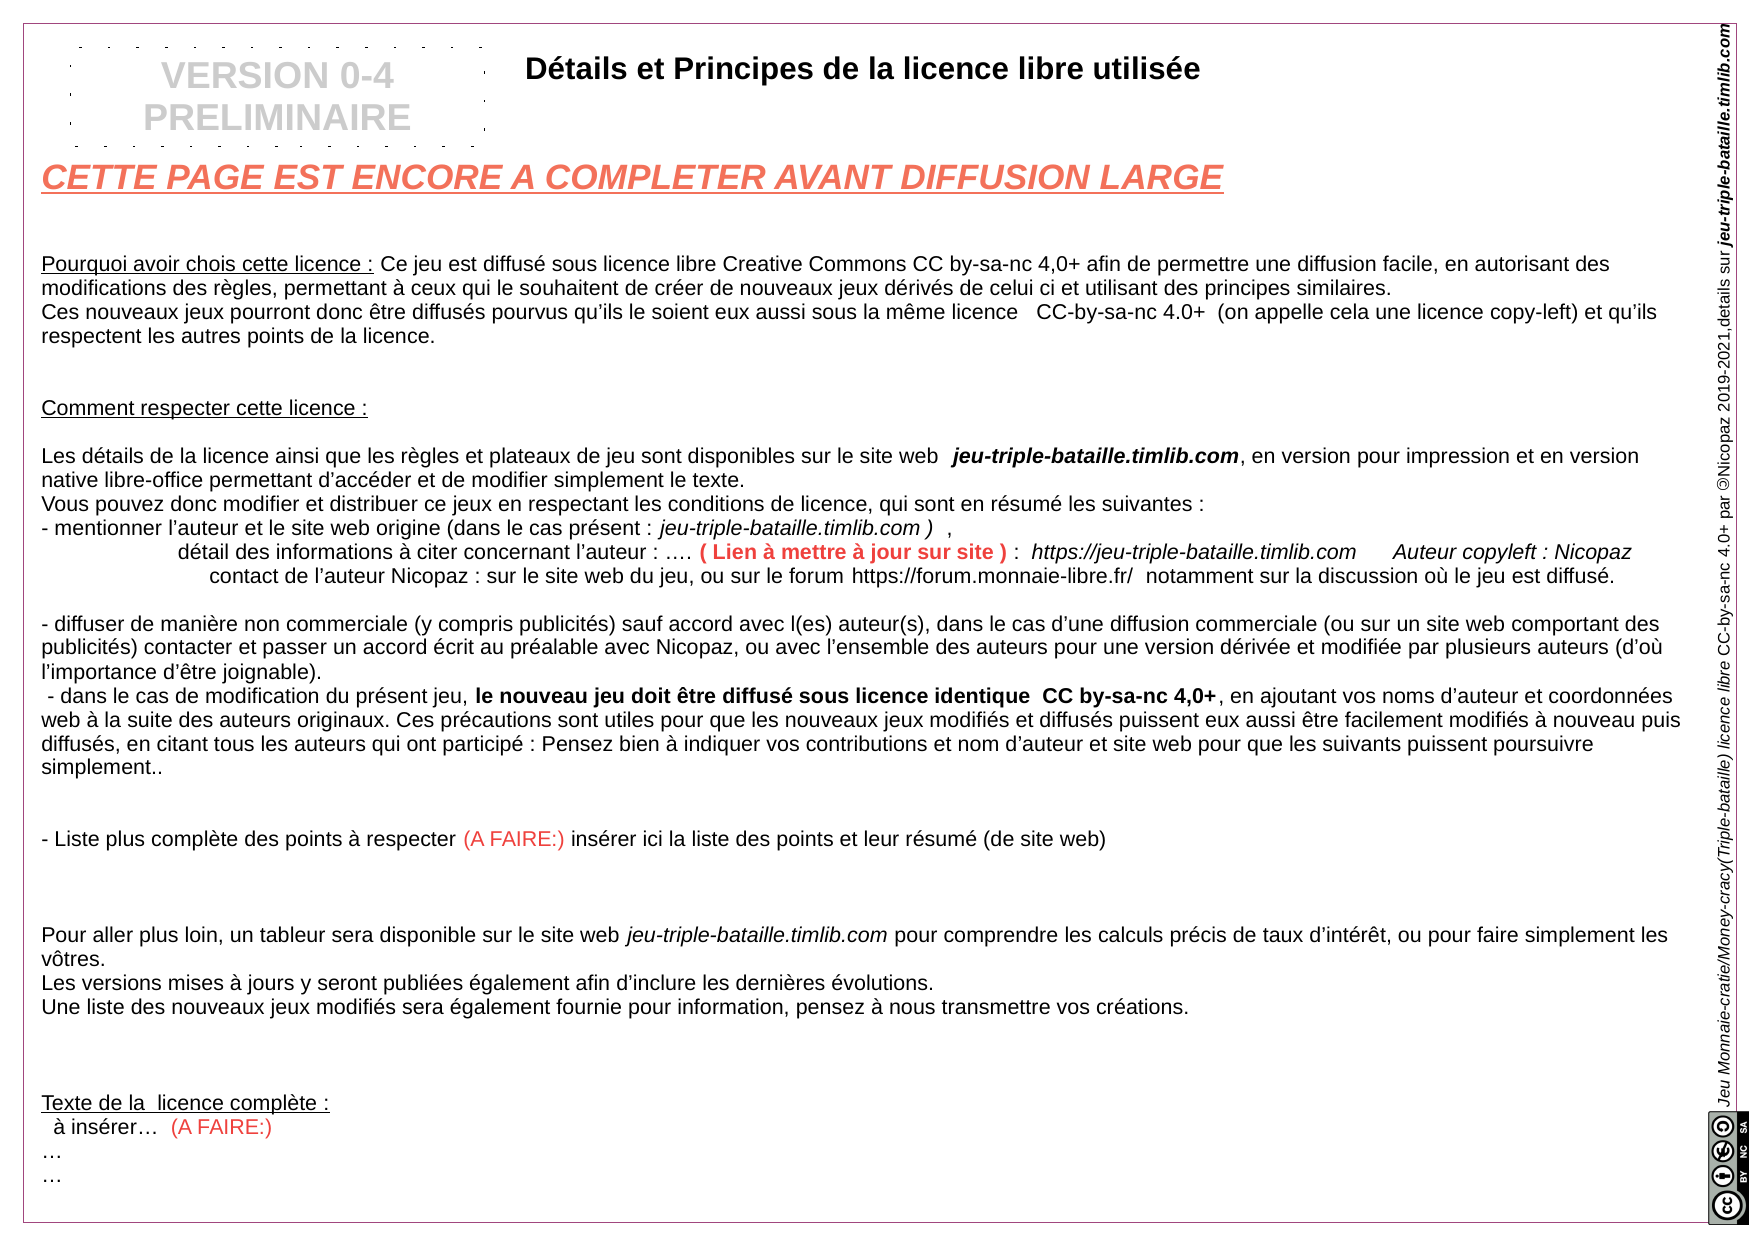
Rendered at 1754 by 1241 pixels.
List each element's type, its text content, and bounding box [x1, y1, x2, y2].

picture [1709, 1112, 1749, 1225]
text_box VERSION 0-4 PRELIMINAIRE [70, 47, 485, 147]
title [1695, 23, 1701, 231]
text_box Détails et Principes de la licence libre utilisée CETTE PAGE EST ENCORE A COMPLETER AVANT DIFFUSION LARGE Pourquoi avoir chois cette licence : Ce jeu est diffusé sous licence libre Creative Commons CC by-sa-nc 4,0+ afin de permettre une diffusion facile, en autorisant des modifications des règles, permettant à ceux qui le souhaitent de créer de nouveaux jeux dérivés de celui ci et utilisant des principes similaires. Ces nouveaux jeux pourront donc être diffusés pourvus qu’ils le soient eux aussi sous la même licence CC-by-sa-nc 4.0+ (on appelle cela une licence copy-left) et qu’ils respectent les autres points de la licence. Comment respecter cette licence : Les détails de la licence ainsi que les règles et plateaux de jeu sont disponibles sur le site web jeu-triple-bataille.timlib.com, en version pour impression et en version native libre-office permettant d’accéder et de modifier simplement le texte. Vous pouvez donc modifier et distribuer ce jeux en respectant les conditions de licence, qui sont en résumé les suivantes : - mentionner l’auteur et le site web origine (dans le cas présent : jeu-triple-bataille.timlib.com ) , détail des informations à citer concernant l’auteur : …. ( Lien à mettre à jour sur site ) : https://jeu-triple-bataille.timlib.com Auteur copyleft : Nicopaz contact de l’auteur Nicopaz : sur le site web du jeu, ou sur le forum https://forum.monnaie-libre.fr/ notamment sur la discussion où le jeu est diffusé. - diffuser de manière non commerciale (y compris publicités) sauf accord avec l(es) auteur(s), dans le cas d’une diffusion commerciale (ou sur un site web comportant des publicités) contacter et passer un accord écrit au préalable avec Nicopaz, ou avec l’ensemble des auteurs pour une version dérivée et modifiée par plusieurs auteurs (d’où l’importance d’être joignable). - dans le cas de modification du présent jeu, le nouveau jeu doit être diffusé sous licence identique CC by-sa-nc 4,0+, en ajoutant vos noms d’auteur et coordonnées web à la suite des auteurs originaux. Ces précautions sont utiles pour que les nouveaux jeux modifiés et diffusés puissent eux aussi être facilement modifiés à nouveau puis diffusés, en citant tous les auteurs qui ont participé : Pensez bien à indiquer vos contributions et nom d’auteur et site web pour que les suivants puissent poursuivre simplement.. - Liste plus complète des points à respecter (A FAIRE:) insérer ici la liste des points et leur résumé (de site web) Pour aller plus loin, un tableur sera disponible sur le site web jeu-triple-bataille.timlib.com pour comprendre les calculs précis de taux d’intérêt, ou pour faire simplement les vôtres. Les versions mises à jours y seront publiées également afin d’inclure les dernières évolutions. Une liste des nouveaux jeux modifiés sera également fournie pour information, pensez à nous transmettre vos créations. Texte de la licence complète : à insérer… (A FAIRE:) … … [41, 0, 1695, 1193]
